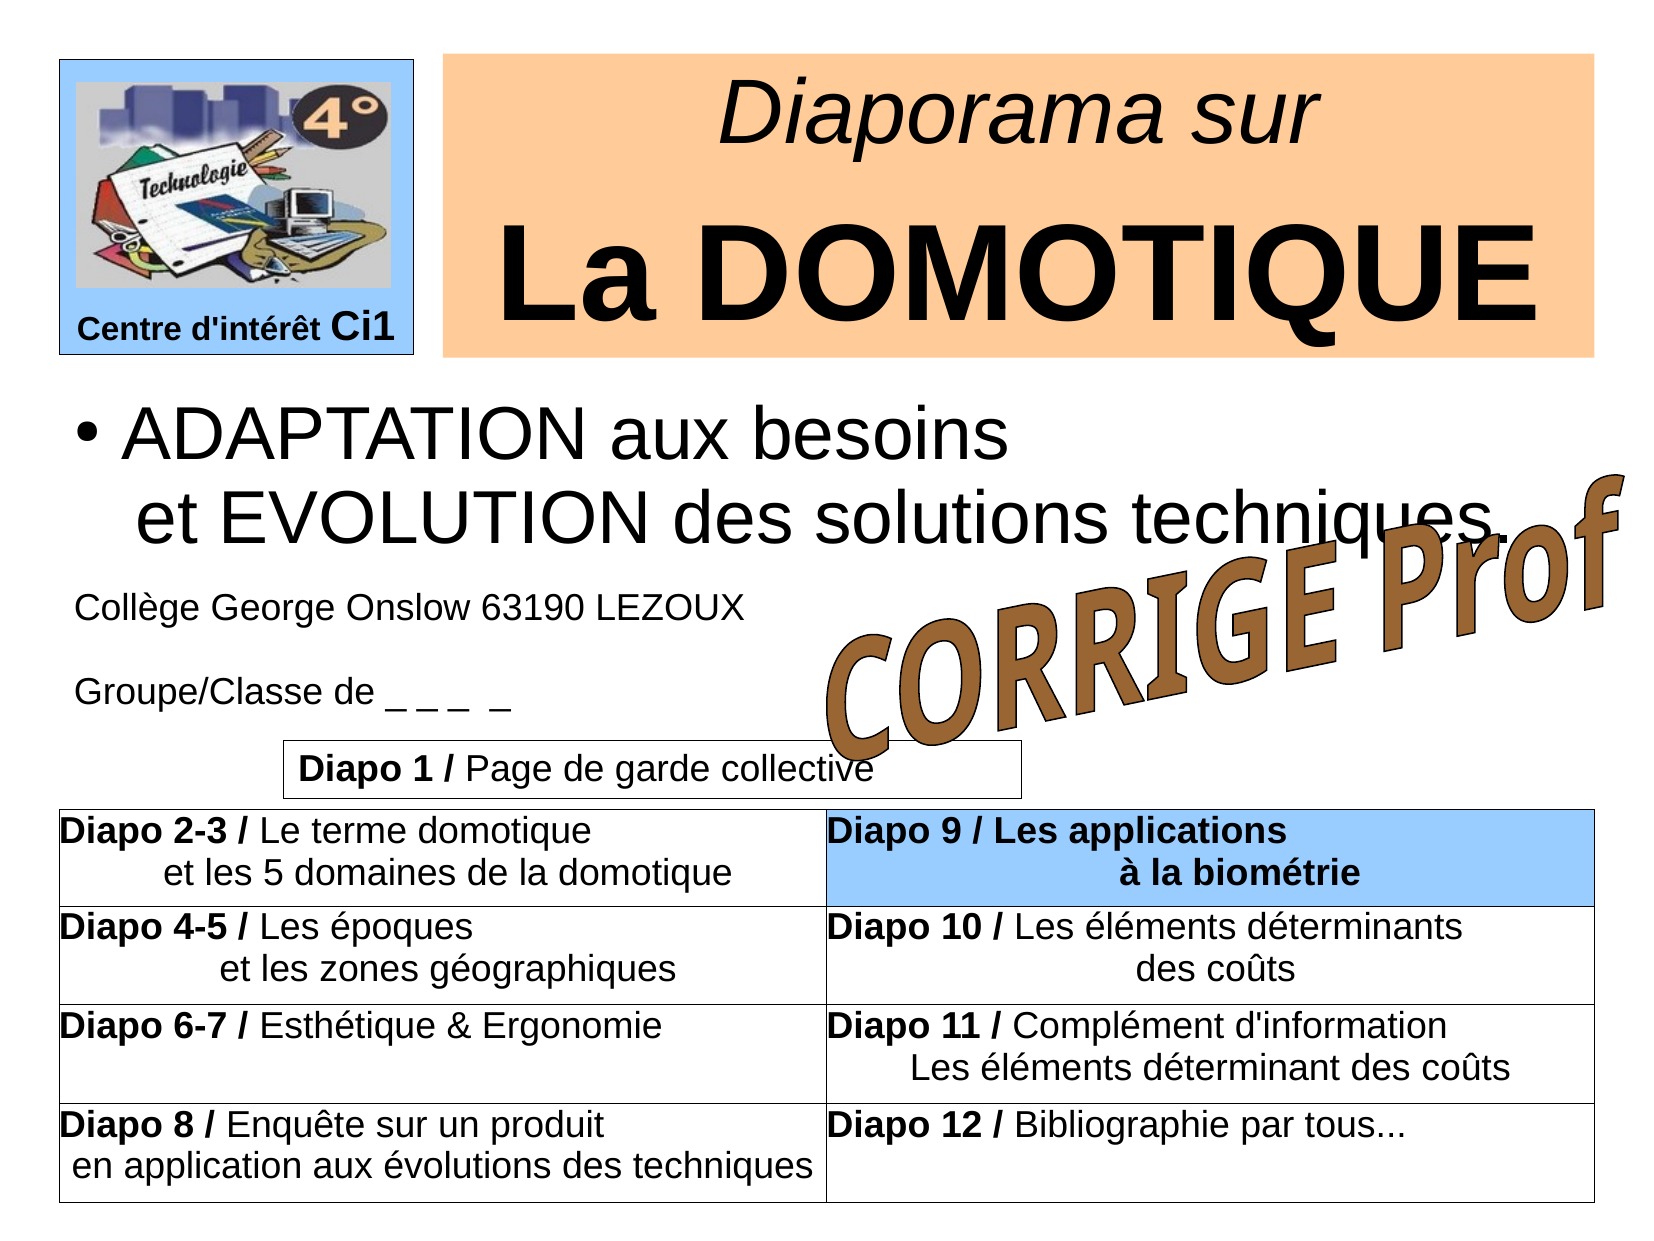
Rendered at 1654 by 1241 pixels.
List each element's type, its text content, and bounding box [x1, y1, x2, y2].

text_box Diapo 1 / Page de garde collective [283, 740, 1022, 799]
text_box Collège George Onslow 63190 LEZOUX Groupe/Classe de _ _ _ _ [59, 578, 768, 720]
text_box CORRIGE Prof [1384, 523, 1443, 652]
table_cell Diapo 10 / Les éléments déterminants des coûts [827, 907, 1594, 1004]
text_box CORRIGE Prof [1147, 571, 1187, 700]
table_cell Diapo 12 / Bibliographie par tous... [827, 1104, 1594, 1202]
text_box [59, 59, 414, 295]
text_box Centre d'intérêt Ci1 [59, 295, 414, 358]
text_box CORRIGE Prof [1197, 557, 1267, 685]
table_cell Diapo 8 / Enquête sur un produit en application aux évolutions des techniques [60, 1104, 826, 1202]
text_box ADAPTATION aux besoins et EVOLUTION des solutions techniques... [59, 383, 1595, 567]
table_cell Diapo 4-5 / Les époques et les zones géographiques [60, 907, 826, 1004]
text_box CORRIGE Prof [998, 603, 1066, 731]
text_box CORRIGE Prof [1575, 474, 1625, 610]
text_box CORRIGE Prof [1504, 525, 1568, 623]
text_box CORRIGE Prof [1286, 540, 1336, 672]
table_header Diapo 2-3 / Le terme domotique et les 5 domaines de la domotique [60, 810, 826, 906]
text_box Diaporama sur La DOMOTIQUE [442, 53, 1595, 358]
table_cell Diapo 6-7 / Esthétique & Ergonomie [60, 1005, 826, 1103]
text_box CORRIGE Prof [1076, 587, 1145, 715]
text_box CORRIGE Prof [826, 634, 892, 761]
text_box CORRIGE Prof [899, 618, 981, 746]
table_cell Diapo 11 / Complément d'information Les éléments déterminant des coûts [827, 1005, 1594, 1103]
text_box CORRIGE Prof [1457, 534, 1500, 637]
picture [76, 82, 391, 288]
table_header Diapo 9 / Les applications à la biométrie [827, 810, 1594, 906]
